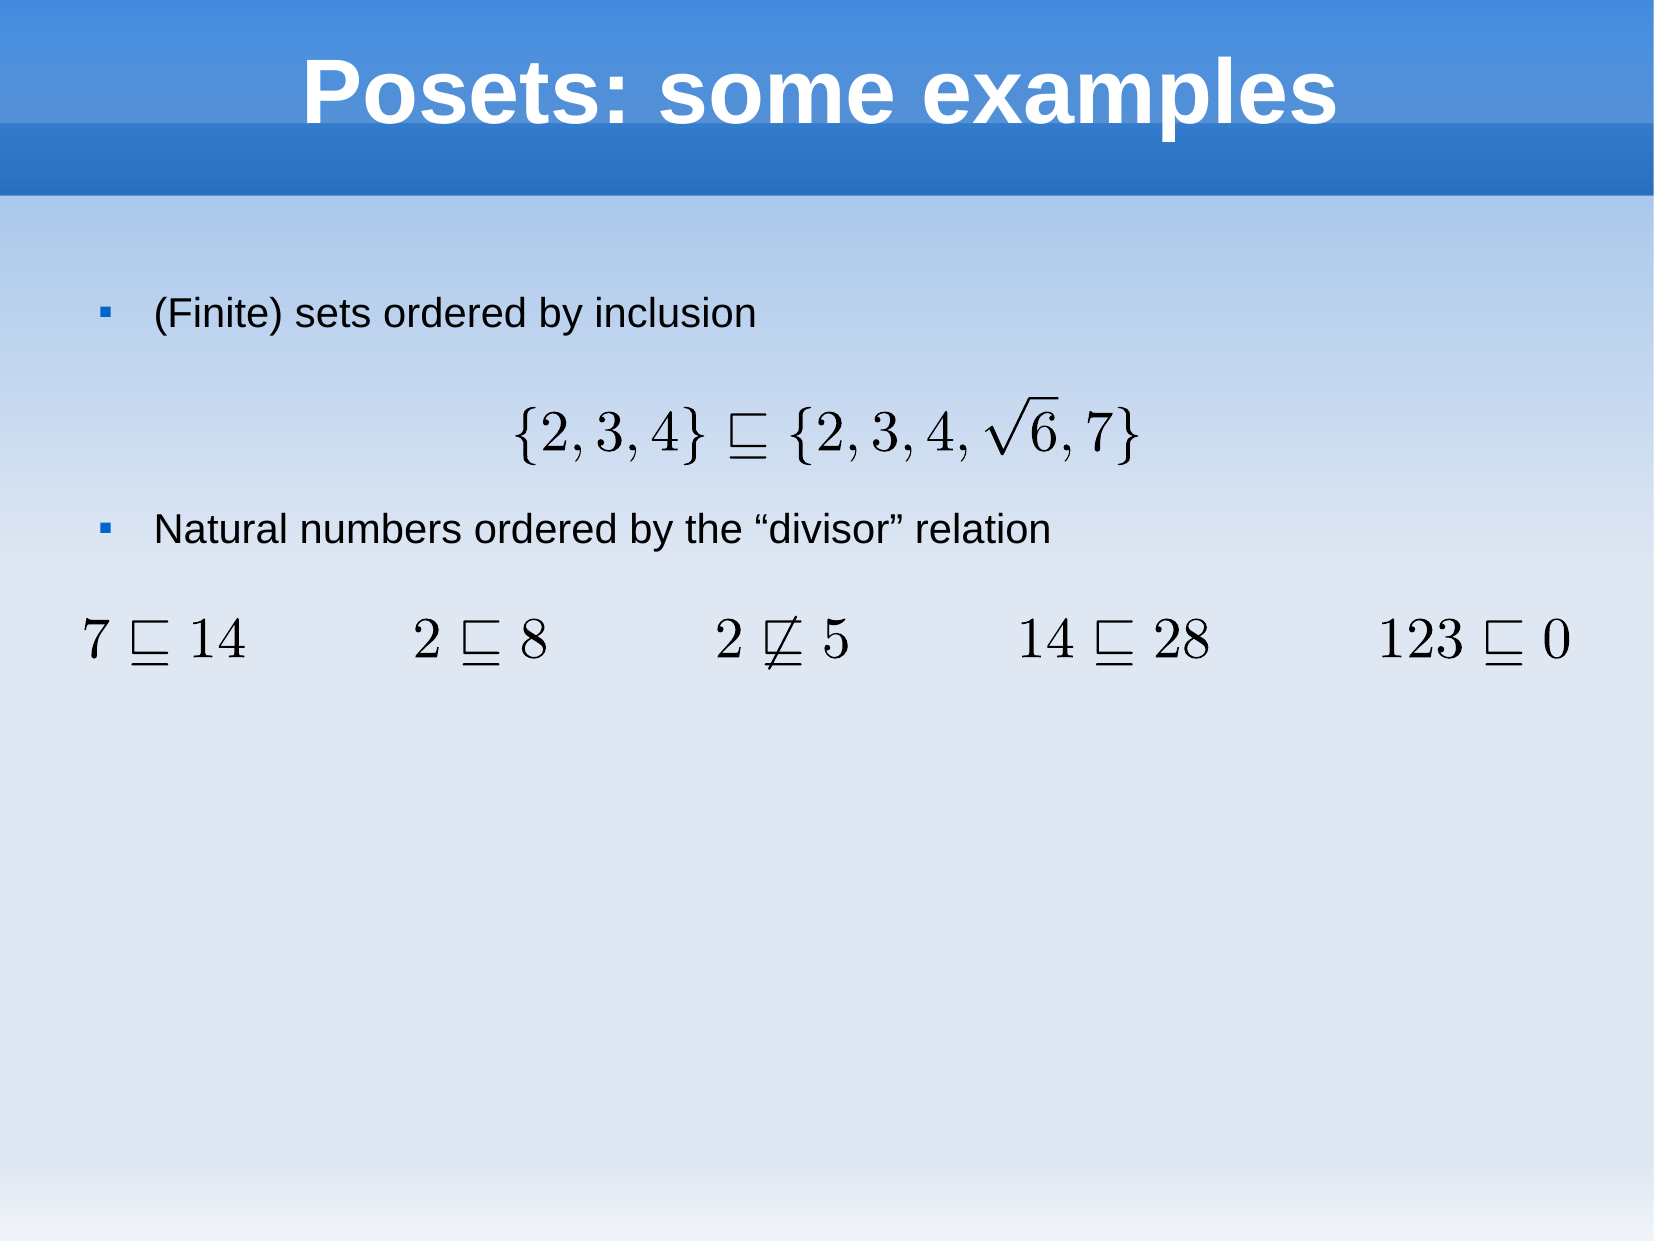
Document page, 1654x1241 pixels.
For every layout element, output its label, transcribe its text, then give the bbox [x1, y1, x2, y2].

title Posets: some examples [76, 0, 1565, 188]
list (Finite) sets ordered by inclusion Natural numbers ordered by the “divisor” relation [82, 290, 1571, 1109]
picture [0, 0, 1654, 1241]
